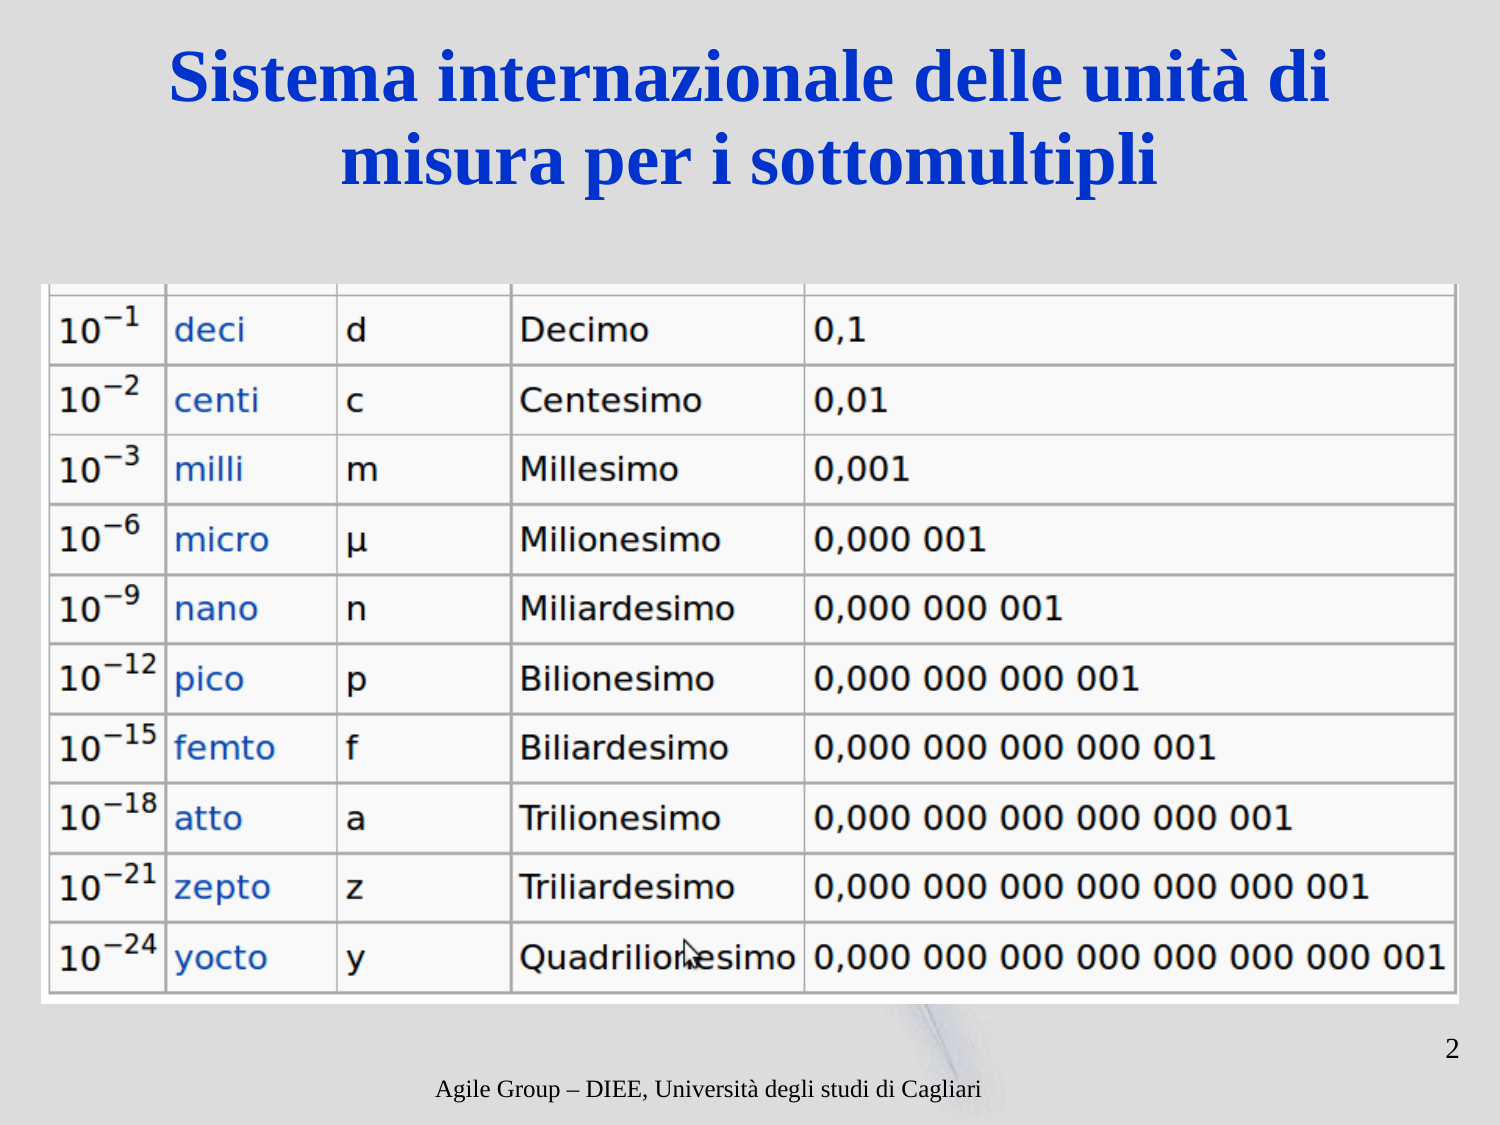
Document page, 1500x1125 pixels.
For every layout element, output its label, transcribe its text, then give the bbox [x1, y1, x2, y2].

title Sistema internazionale delle unità di misura per i sottomultipli [112, 26, 1388, 209]
picture [0, 0, 1500, 1125]
